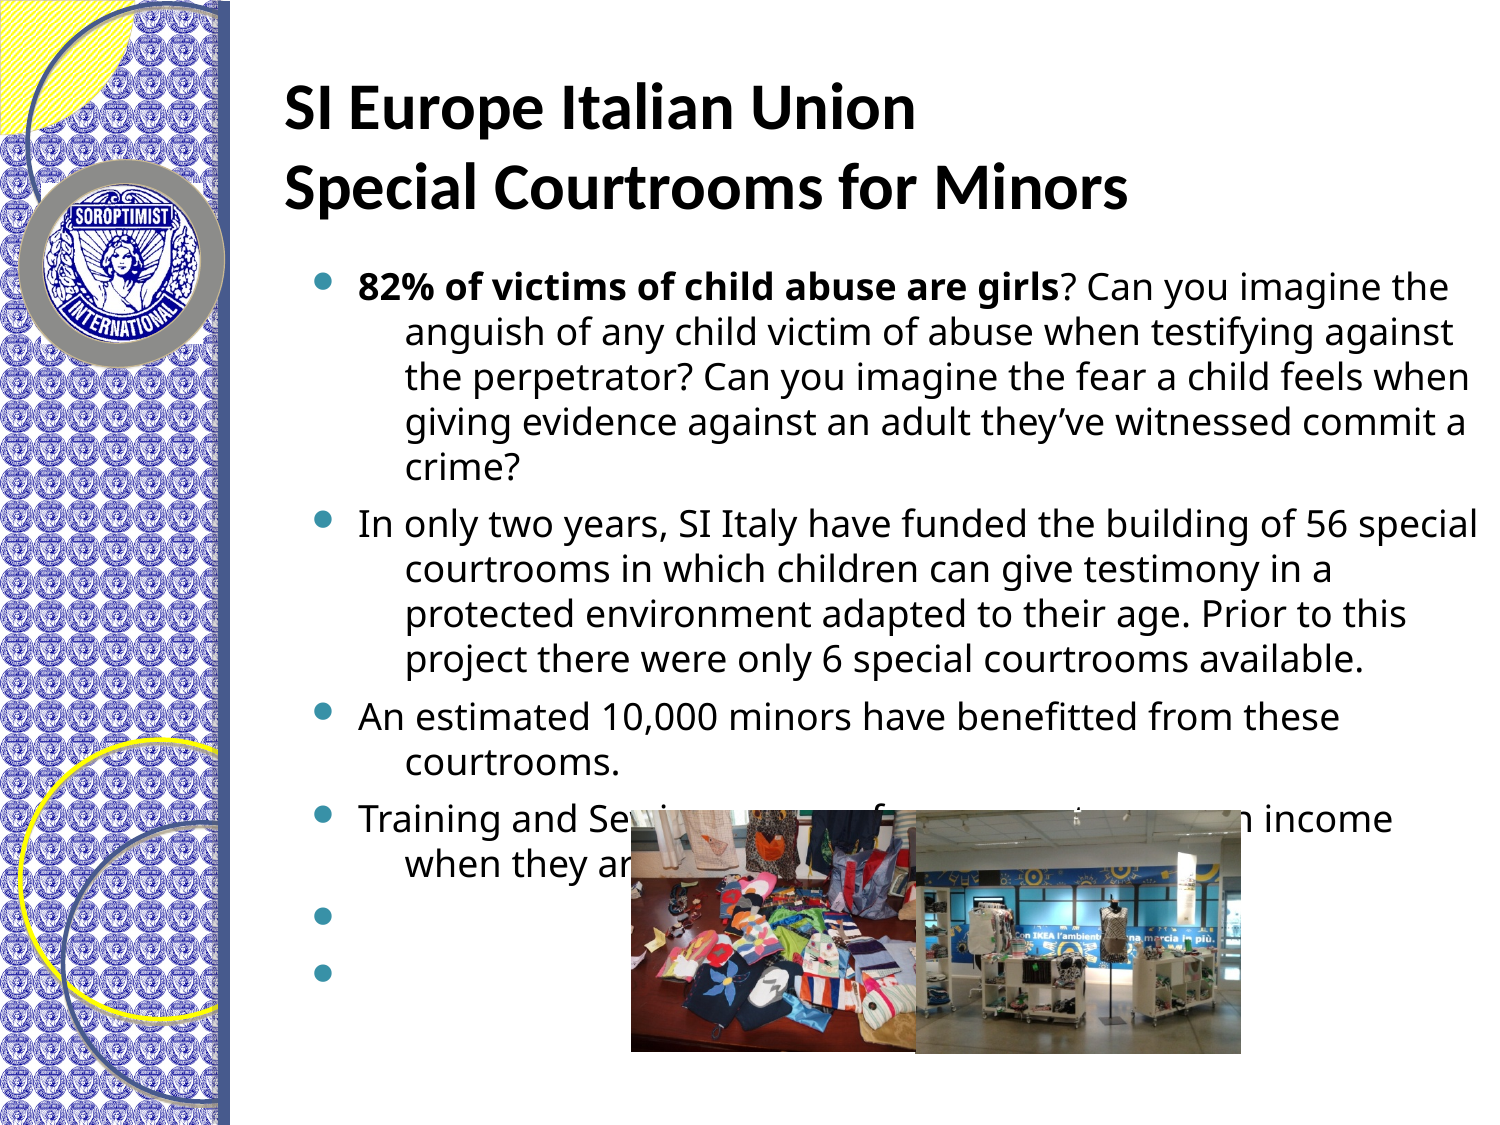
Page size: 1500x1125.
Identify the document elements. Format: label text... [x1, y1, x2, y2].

picture [32, 16, 133, 130]
picture [31, 11, 212, 207]
picture [66, 830, 212, 1016]
picture [0, 134, 218, 1125]
picture [23, 747, 212, 972]
picture [631, 810, 1241, 1055]
title SI Europe Italian Union Special Courtrooms for Minors [269, 54, 1500, 232]
picture [44, 187, 198, 342]
list 82% of victims of child abuse are girls? Can you imagine the anguish of any child victim of abuse when testifying against the perpetrator? Can you imagine the fear a child feels when giving evidence against an adult they’ve witnessed commit a crime? In only two years, SI Italy have funded the building of 56 special courtrooms in which children can give testimony in a protected environment adapted to their age. Prior to this project there were only 6 special courtrooms available. An estimated 10,000 minors have benefitted from these courtrooms. Training and Sewing courses for women to earn an income when they are released. [269, 255, 1500, 894]
picture [70, 996, 212, 1099]
picture [1, 1, 134, 134]
picture [136, 0, 212, 8]
